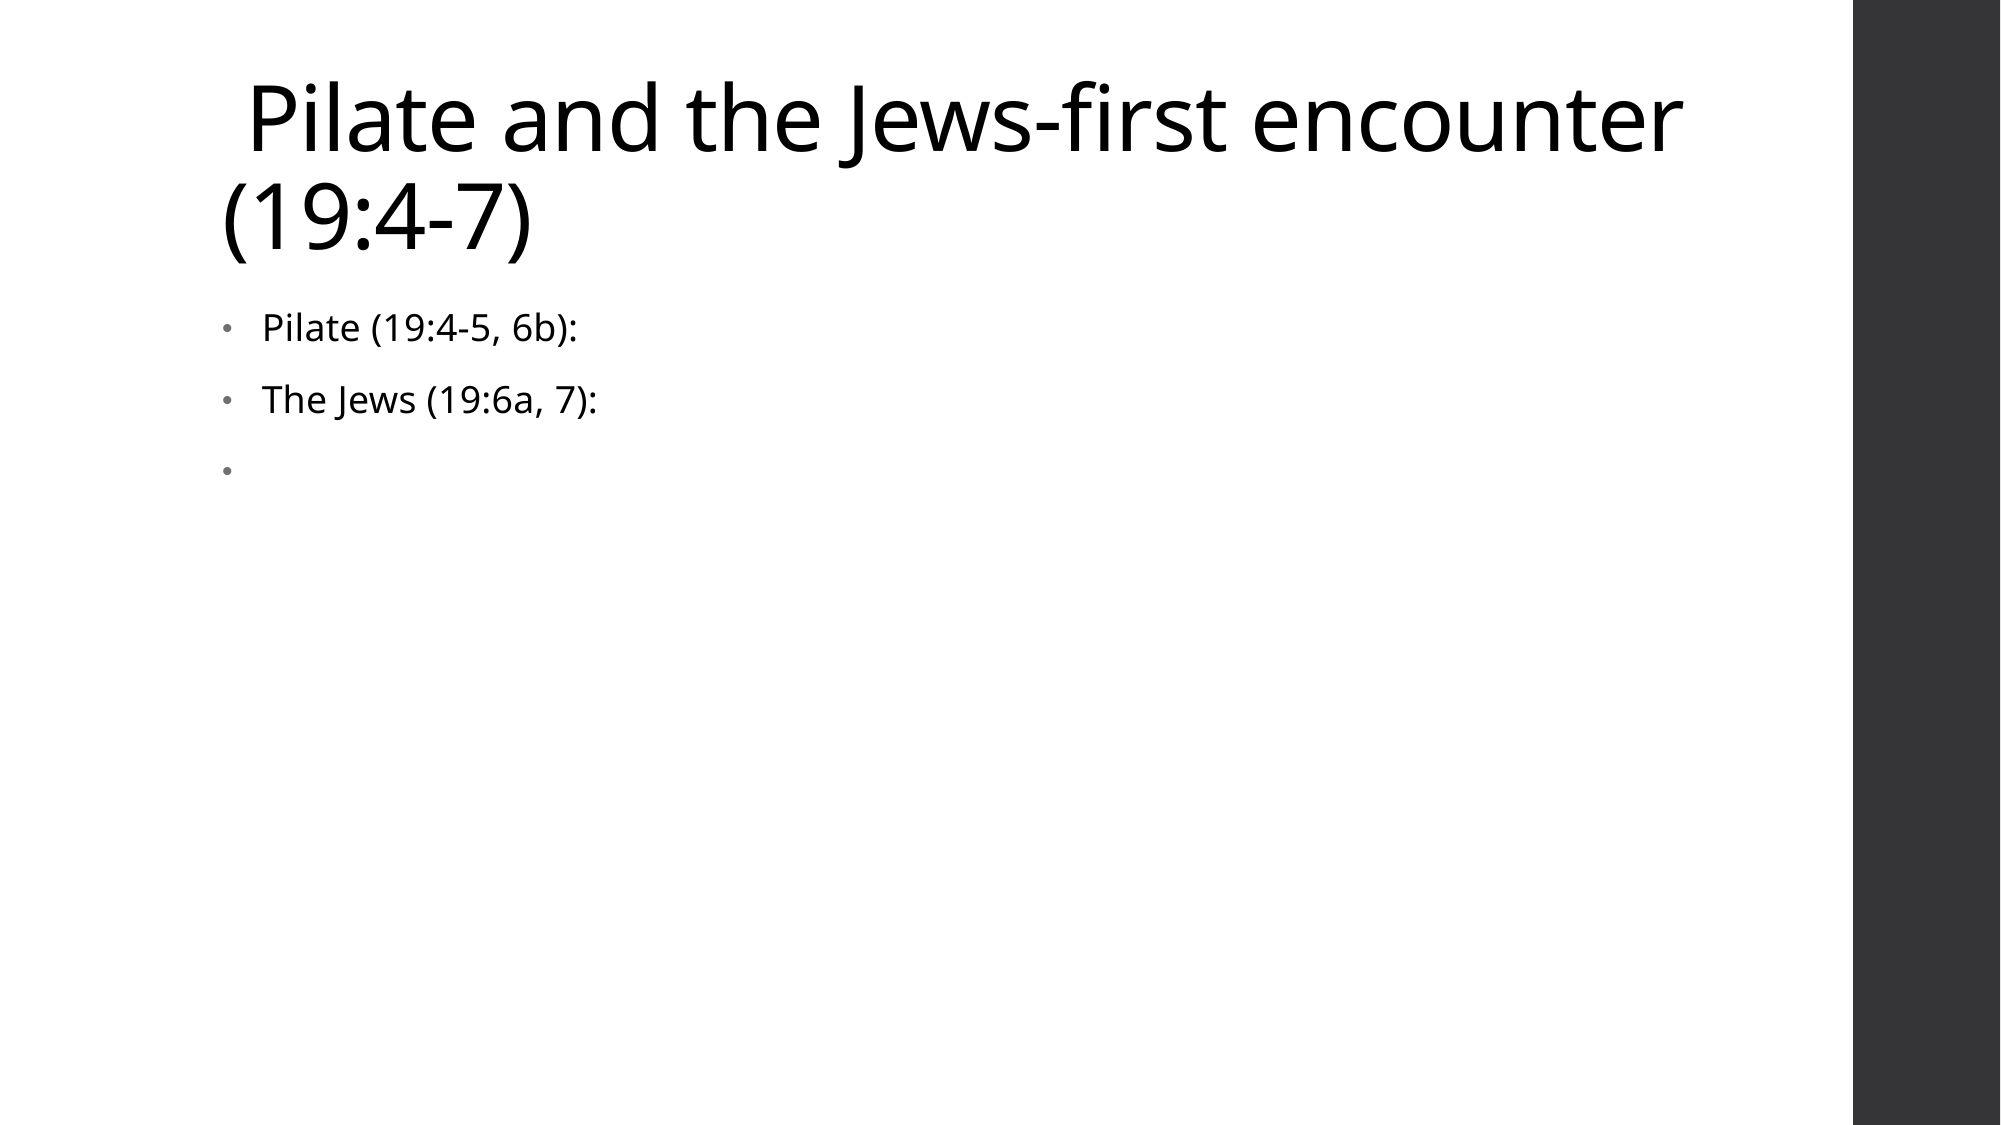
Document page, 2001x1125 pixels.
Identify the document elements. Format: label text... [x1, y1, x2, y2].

title Pilate and the Jews-first encounter (19:4-7) [206, 60, 1797, 278]
list Pilate (19:4-5, 6b): The Jews (19:6a, 7): [206, 299, 1617, 1014]
